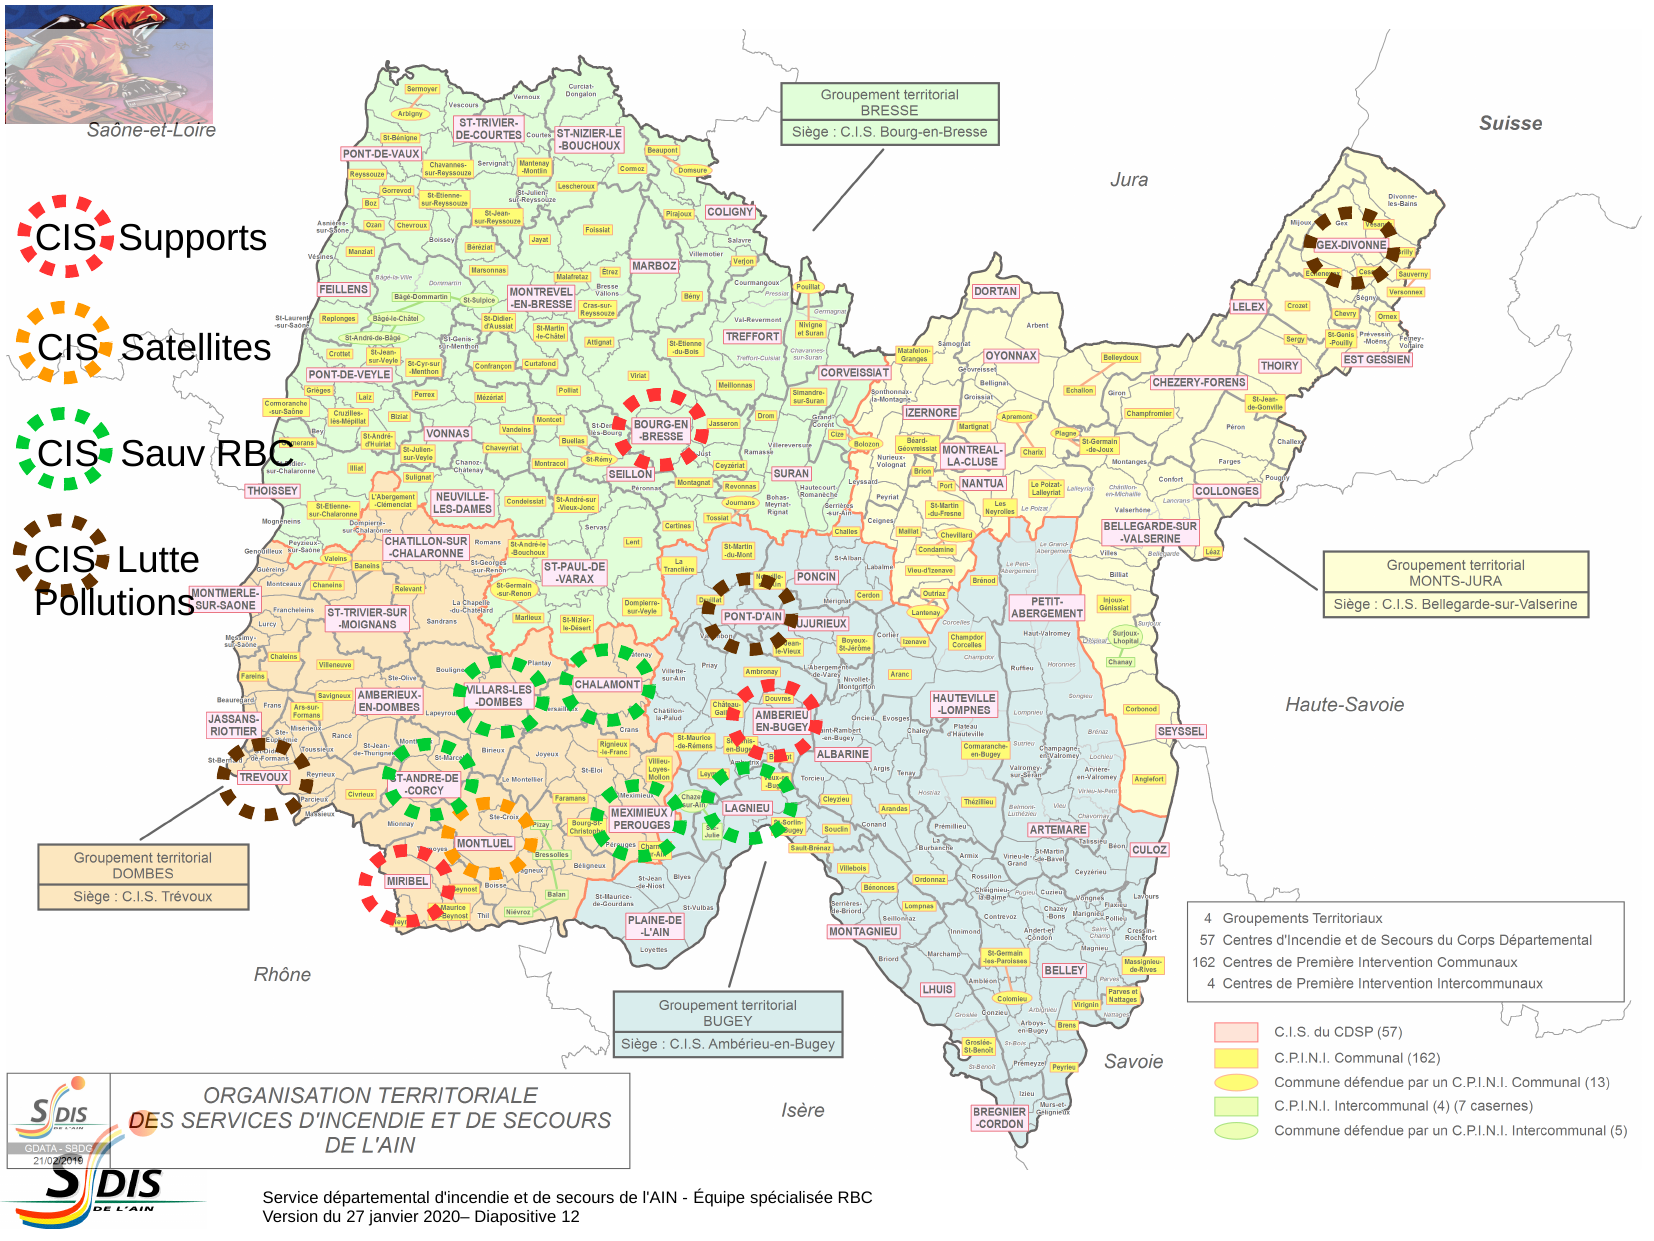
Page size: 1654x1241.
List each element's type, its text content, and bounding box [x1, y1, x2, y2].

text_box CIS Supports [19, 208, 328, 266]
text_box CIS Satellites [22, 318, 330, 376]
text_box CIS Lutte Pollutions [19, 531, 327, 631]
text_box CIS Sauv RBC [22, 425, 330, 483]
picture [0, 5, 1642, 1229]
